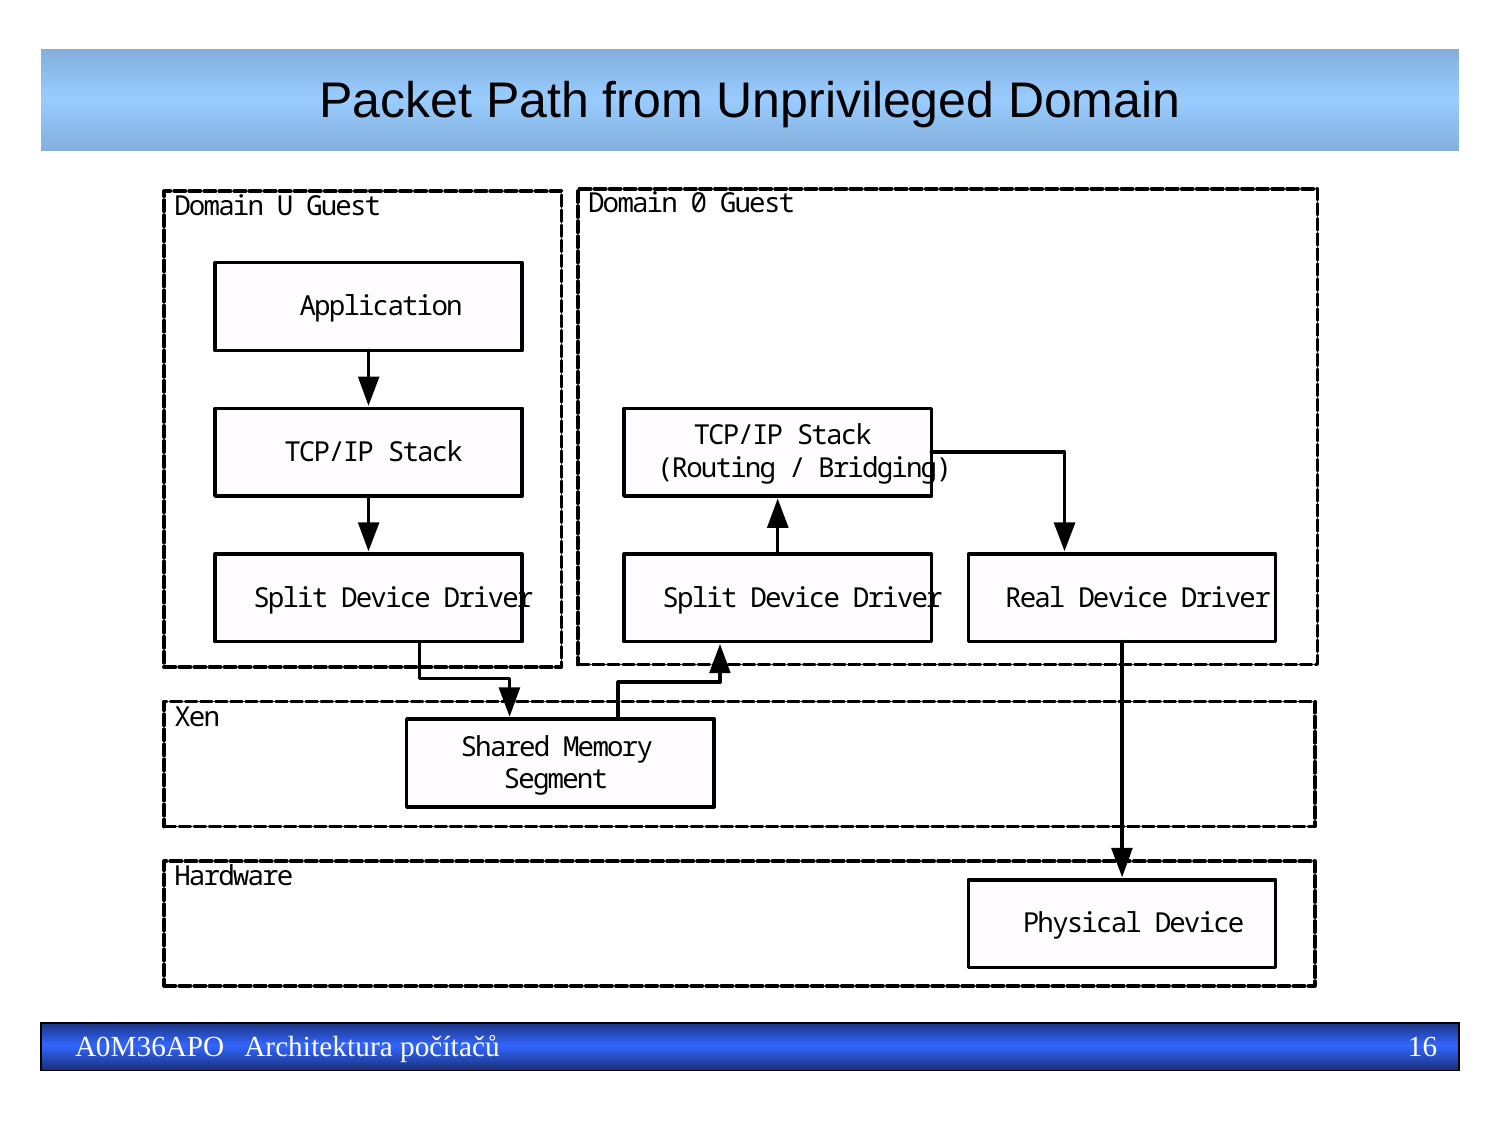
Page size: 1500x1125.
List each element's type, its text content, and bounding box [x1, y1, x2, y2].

picture [150, 174, 1345, 1000]
title Packet Path from Unprivileged Domain [41, 49, 1459, 151]
